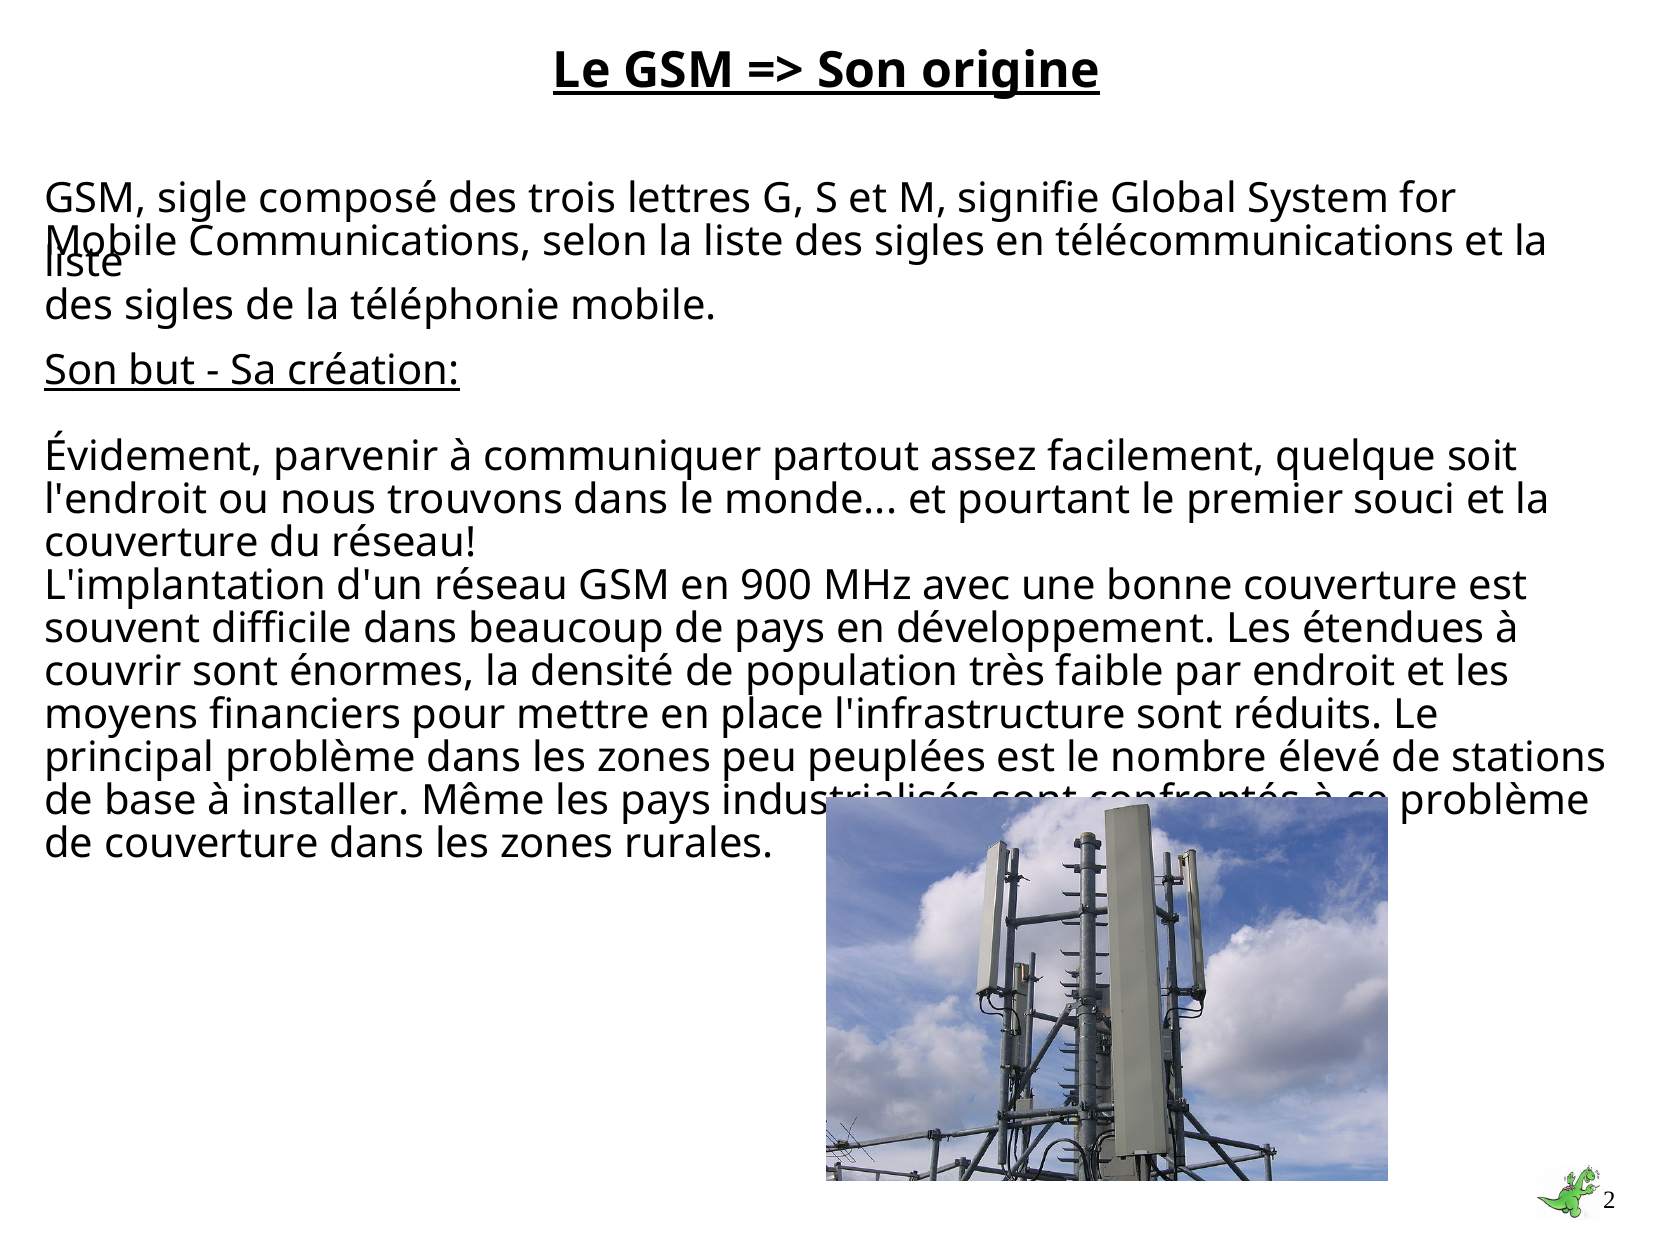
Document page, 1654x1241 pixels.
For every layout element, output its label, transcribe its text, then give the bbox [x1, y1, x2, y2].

picture [1536, 1163, 1600, 1220]
picture [826, 797, 1388, 1181]
text_box 2 [1603, 1186, 1632, 1214]
text_box Le GSM => Son origine GSM, sigle composé des trois lettres G, S et M, signifie Global System for Mobile Communications, selon la liste des sigles en télécommunications et la liste des sigles de la téléphonie mobile. Son but - Sa création: Évidement, parvenir à communiquer partout assez facilement, quelque soit l'endroit ou nous trouvons dans le monde... et pourtant le premier souci et la couverture du réseau! L'implantation d'un réseau GSM en 900 MHz avec une bonne couverture est souvent difficile dans beaucoup de pays en développement. Les étendues à couvrir sont énormes, la densité de population très faible par endroit et les moyens financiers pour mettre en place l'infrastructure sont réduits. Le principal problème dans les zones peu peuplées est le nombre élevé de stations de base à installer. Même les pays industrialisés sont confrontés à ce problème de couverture dans les zones rurales. [29, 59, 1624, 942]
